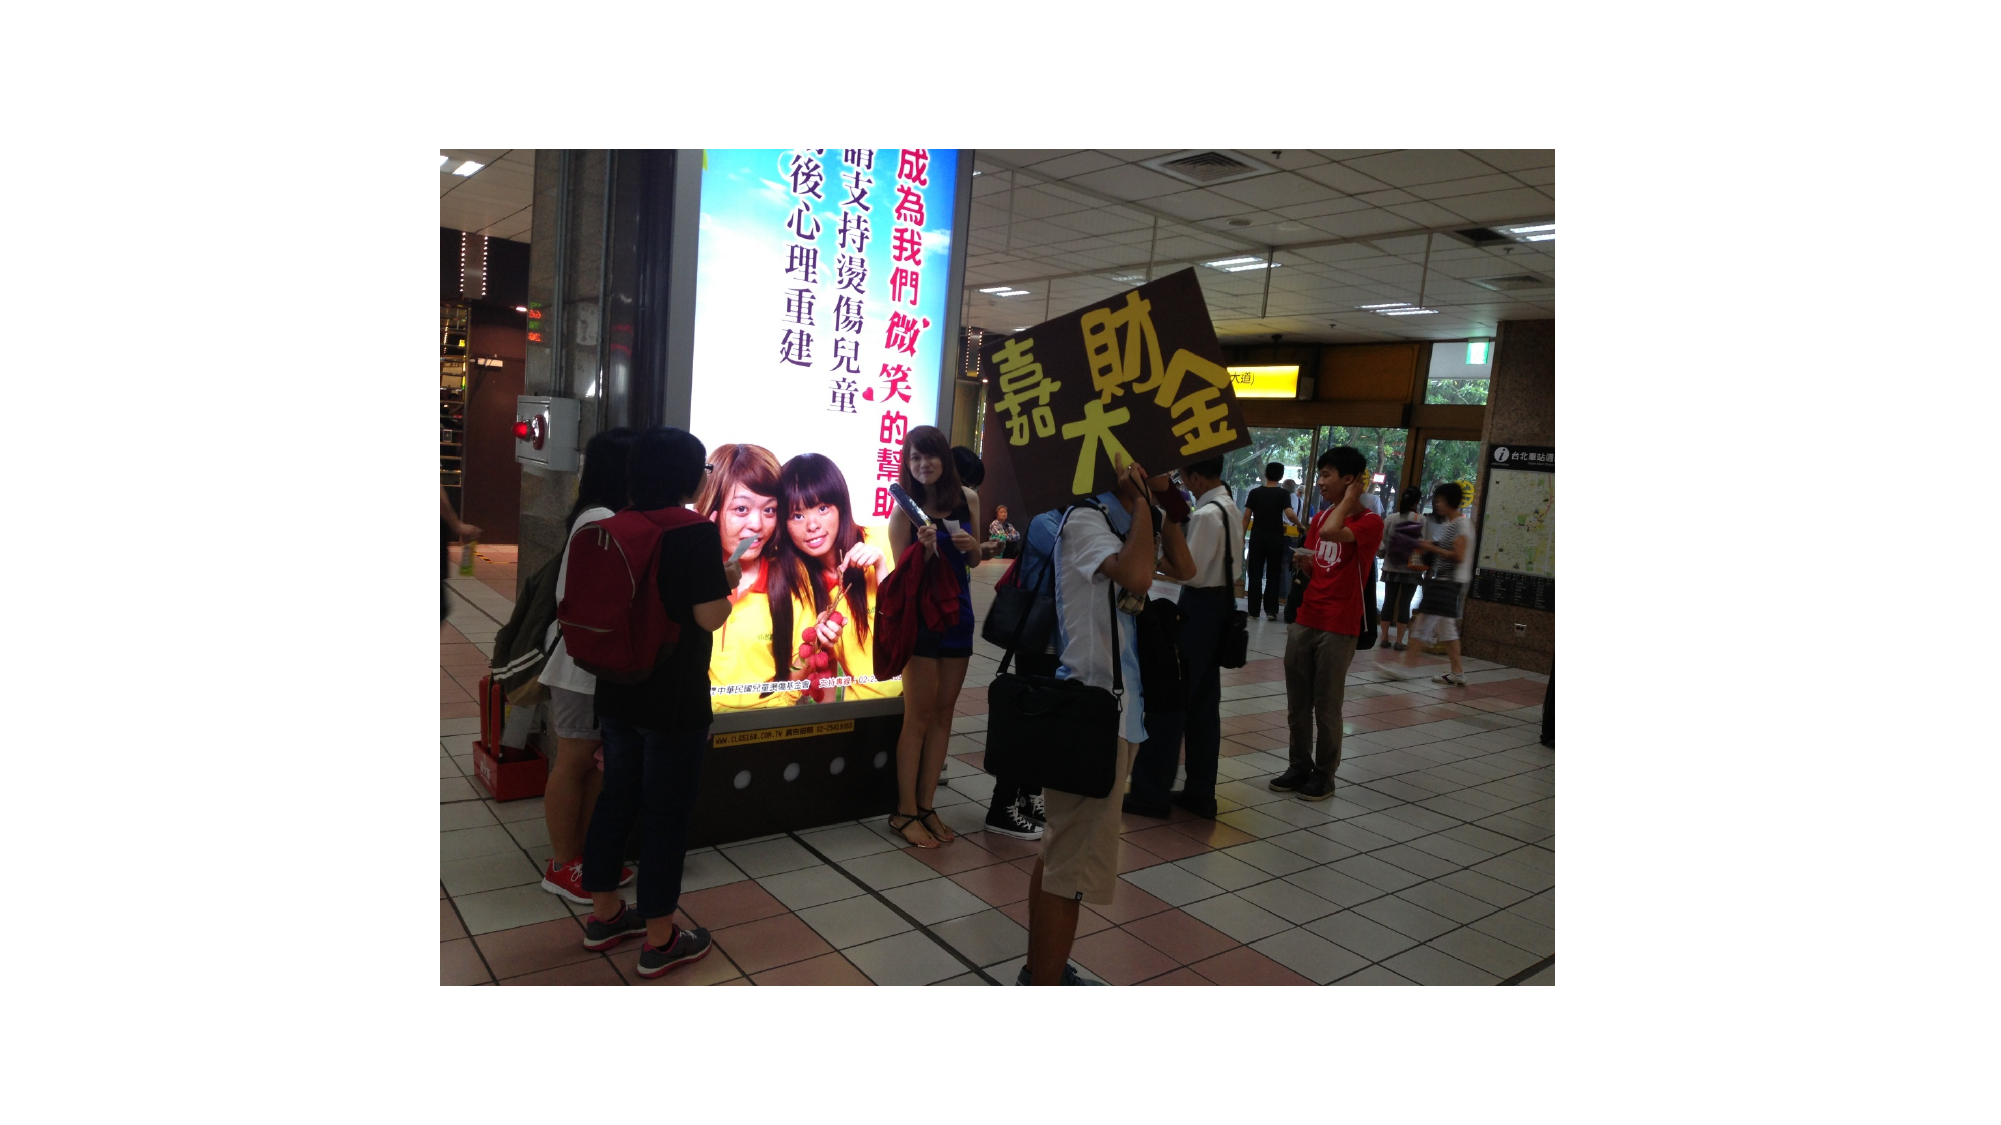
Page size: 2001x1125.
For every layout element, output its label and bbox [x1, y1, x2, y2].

picture [440, 149, 1555, 986]
